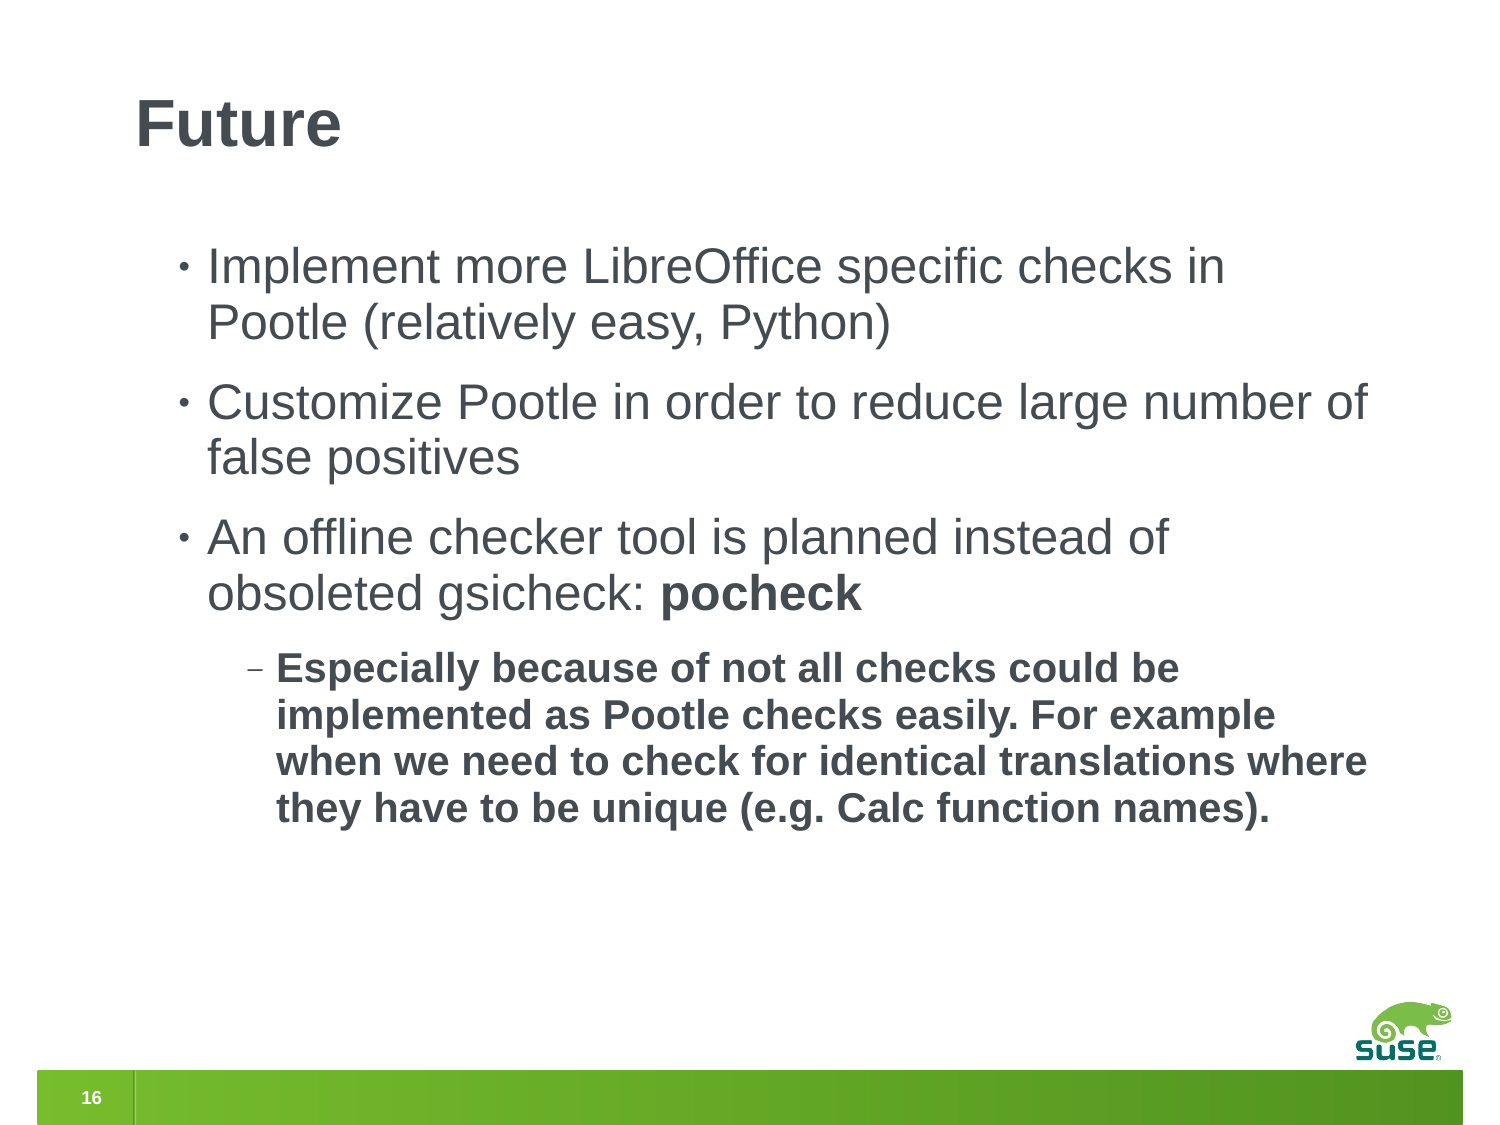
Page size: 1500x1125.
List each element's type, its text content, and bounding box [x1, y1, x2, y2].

list Implement more LibreOffice specific checks in Pootle (relatively easy, Python) Customize Pootle in order to reduce large number of false positives An offline checker tool is planned instead of obsoleted gsicheck: pocheck Especially because of not all checks could be implemented as Pootle checks easily. For example when we need to check for identical translations where they have to be unique (e.g. Calc function names). [135, 238, 1372, 892]
title Future [135, 41, 1372, 204]
picture [1355, 1001, 1452, 1061]
